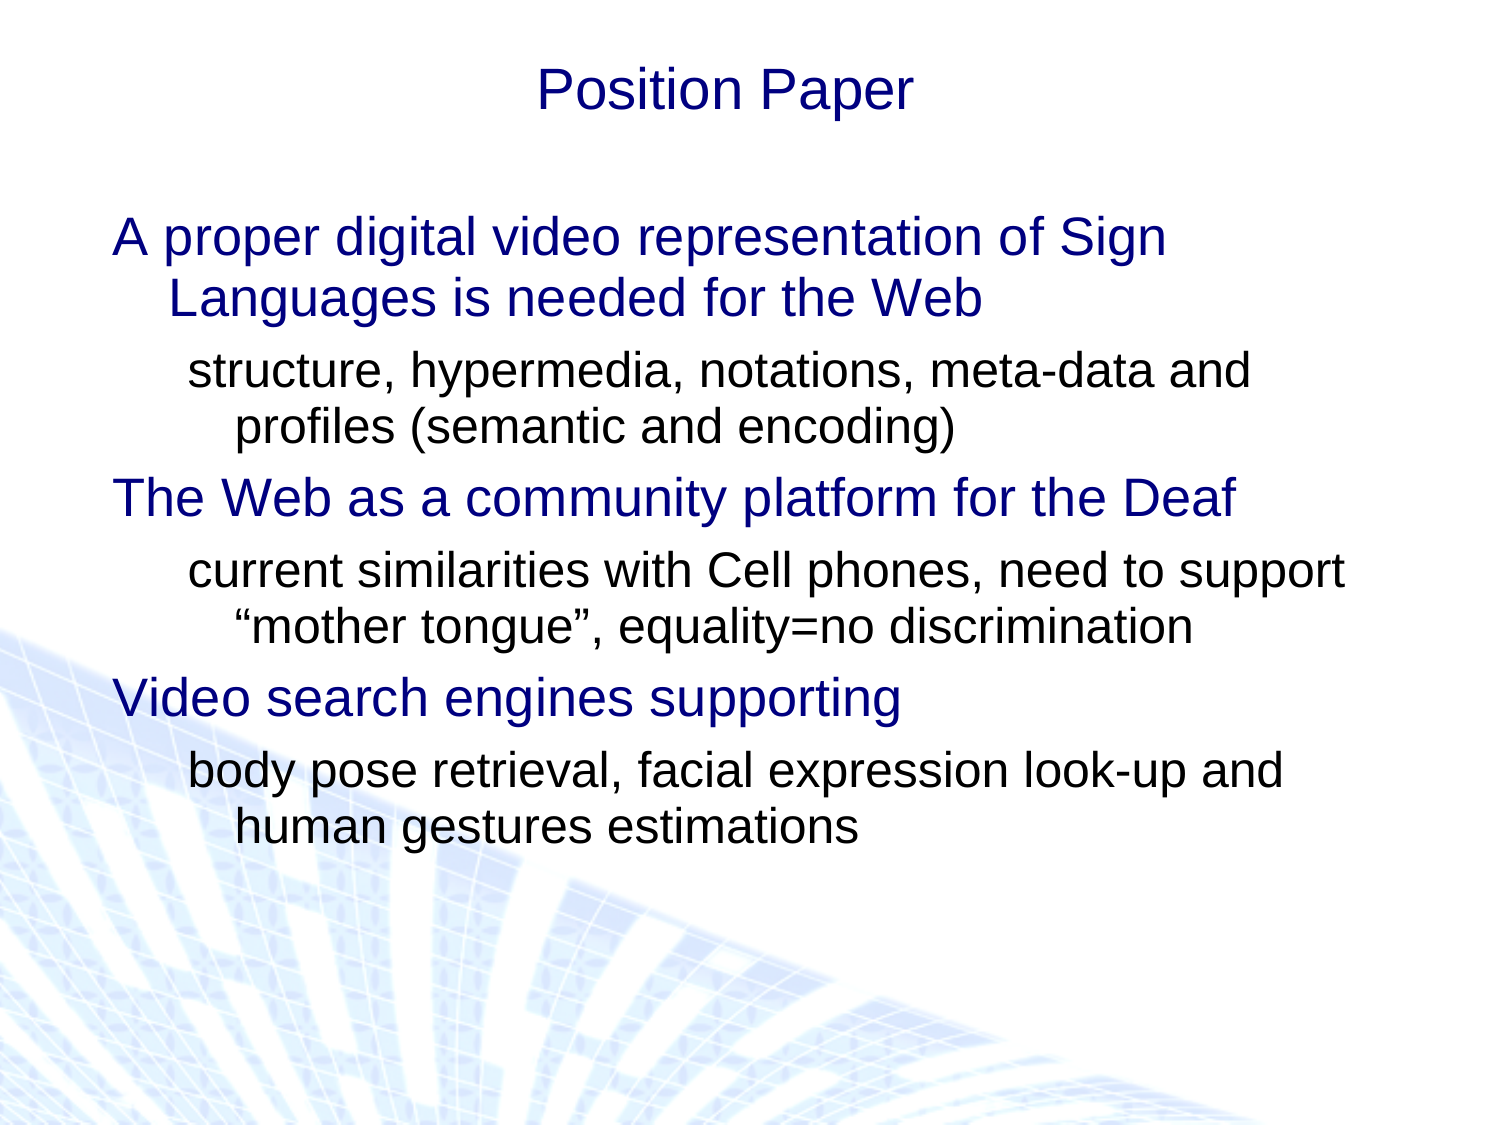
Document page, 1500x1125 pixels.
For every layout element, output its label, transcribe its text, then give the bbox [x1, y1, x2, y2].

title Position Paper [88, 0, 1364, 178]
picture [0, 600, 1306, 1125]
list A proper digital video representation of Sign Languages is needed for the Web structure, hypermedia, notations, meta-data and profiles (semantic and encoding) The Web as a community platform for the Deaf current similarities with Cell phones, need to support “mother tongue”, equality=no discrimination Video search engines supporting body pose retrieval, facial expression look-up and human gestures estimations [112, 206, 1388, 990]
